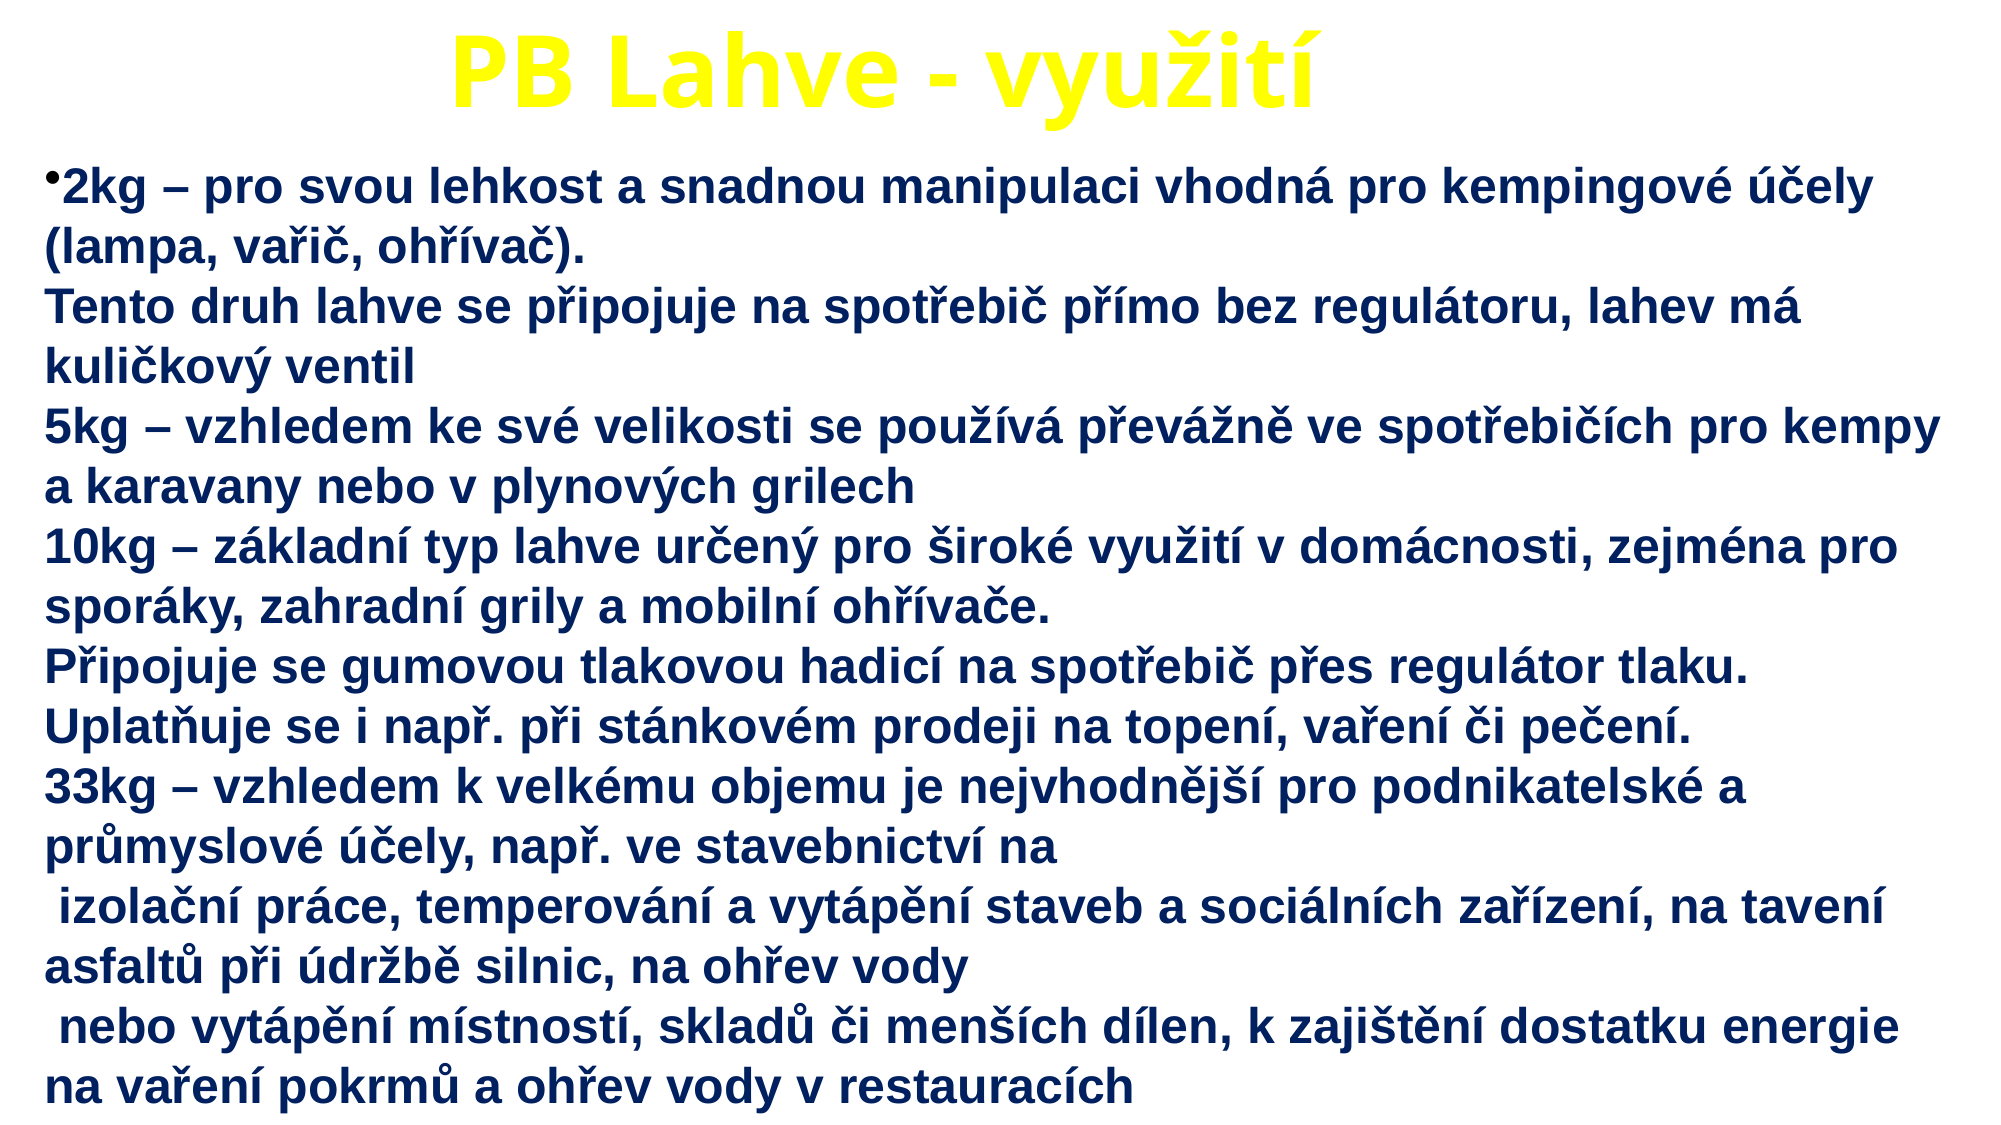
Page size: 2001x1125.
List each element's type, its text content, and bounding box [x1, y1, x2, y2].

title 2kg – pro svou lehkost a snadnou manipulaci vhodná pro kempingové účely (lampa, vařič, ohřívač). Tento druh lahve se připojuje na spotřebič přímo bez regulátoru, lahev má kuličkový ventil 5kg – vzhledem ke své velikosti se používá převážně ve spotřebičích pro kempy a karavany nebo v plynových grilech 10kg – základní typ lahve určený pro široké využití v domácnosti, zejména pro sporáky, zahradní grily a mobilní ohřívače. Připojuje se gumovou tlakovou hadicí na spotřebič přes regulátor tlaku. Uplatňuje se i např. při stánkovém prodeji na topení, vaření či pečení. 33kg – vzhledem k velkému objemu je nejvhodnější pro podnikatelské a průmyslové účely, např. ve stavebnictví na izolační práce, temperování a vytápění staveb a sociálních zařízení, na tavení asfaltů při údržbě silnic, na ohřev vody nebo vytápění místností, skladů či menších dílen, k zajištění dostatku energie na vaření pokrmů a ohřev vody v restauracích [29, 142, 1979, 1125]
list PB Lahve - využití [112, 0, 1655, 142]
